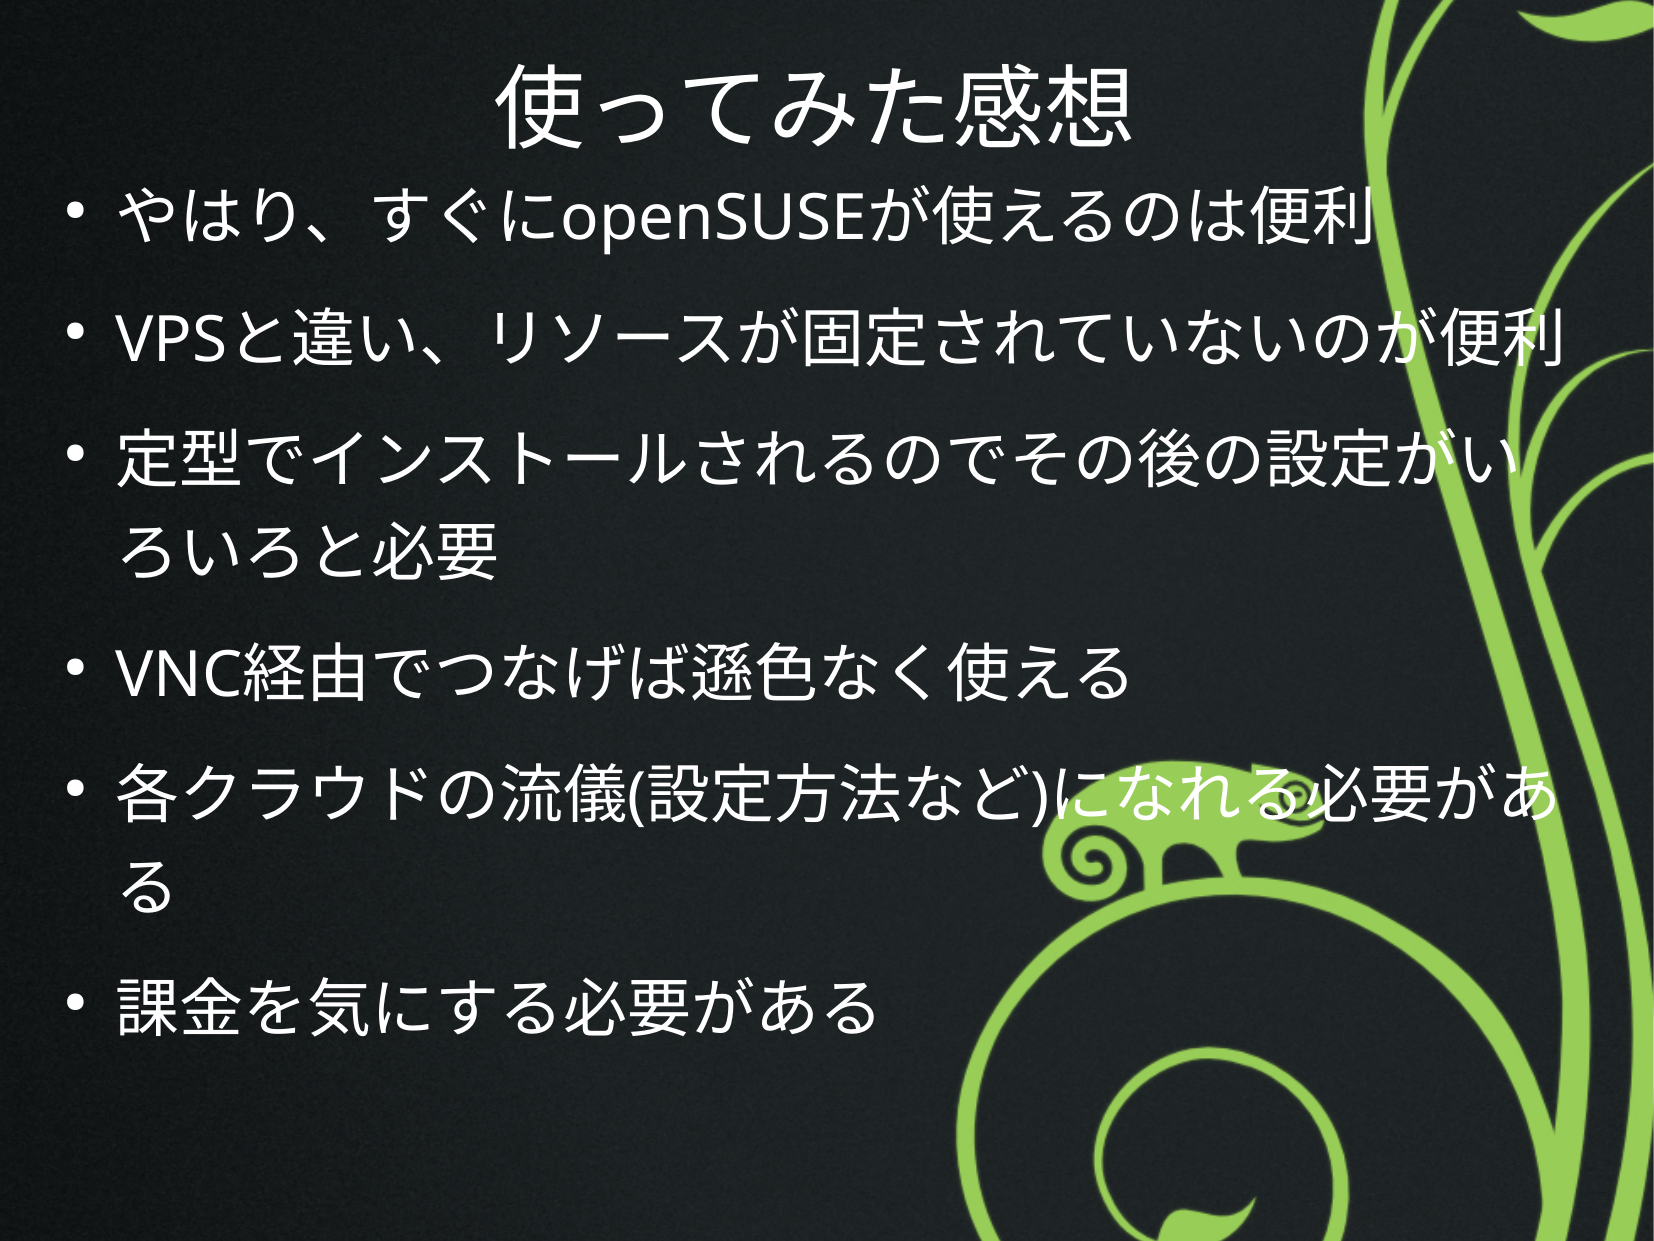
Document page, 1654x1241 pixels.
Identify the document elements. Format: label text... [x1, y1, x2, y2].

list やはり、すぐにopenSUSEが使えるのは便利 VPSと違い、リソースが固定されていないのが便利 定型でインストールされるのでその後の設定がいろいろと必要 VNC経由でつなげば遜色なく使える 各クラウドの流儀(設定方法など)になれる必要がある 課金を気にする必要がある [47, 165, 1583, 1111]
picture [0, 0, 1654, 1241]
title 使ってみた感想 [47, 49, 1583, 154]
